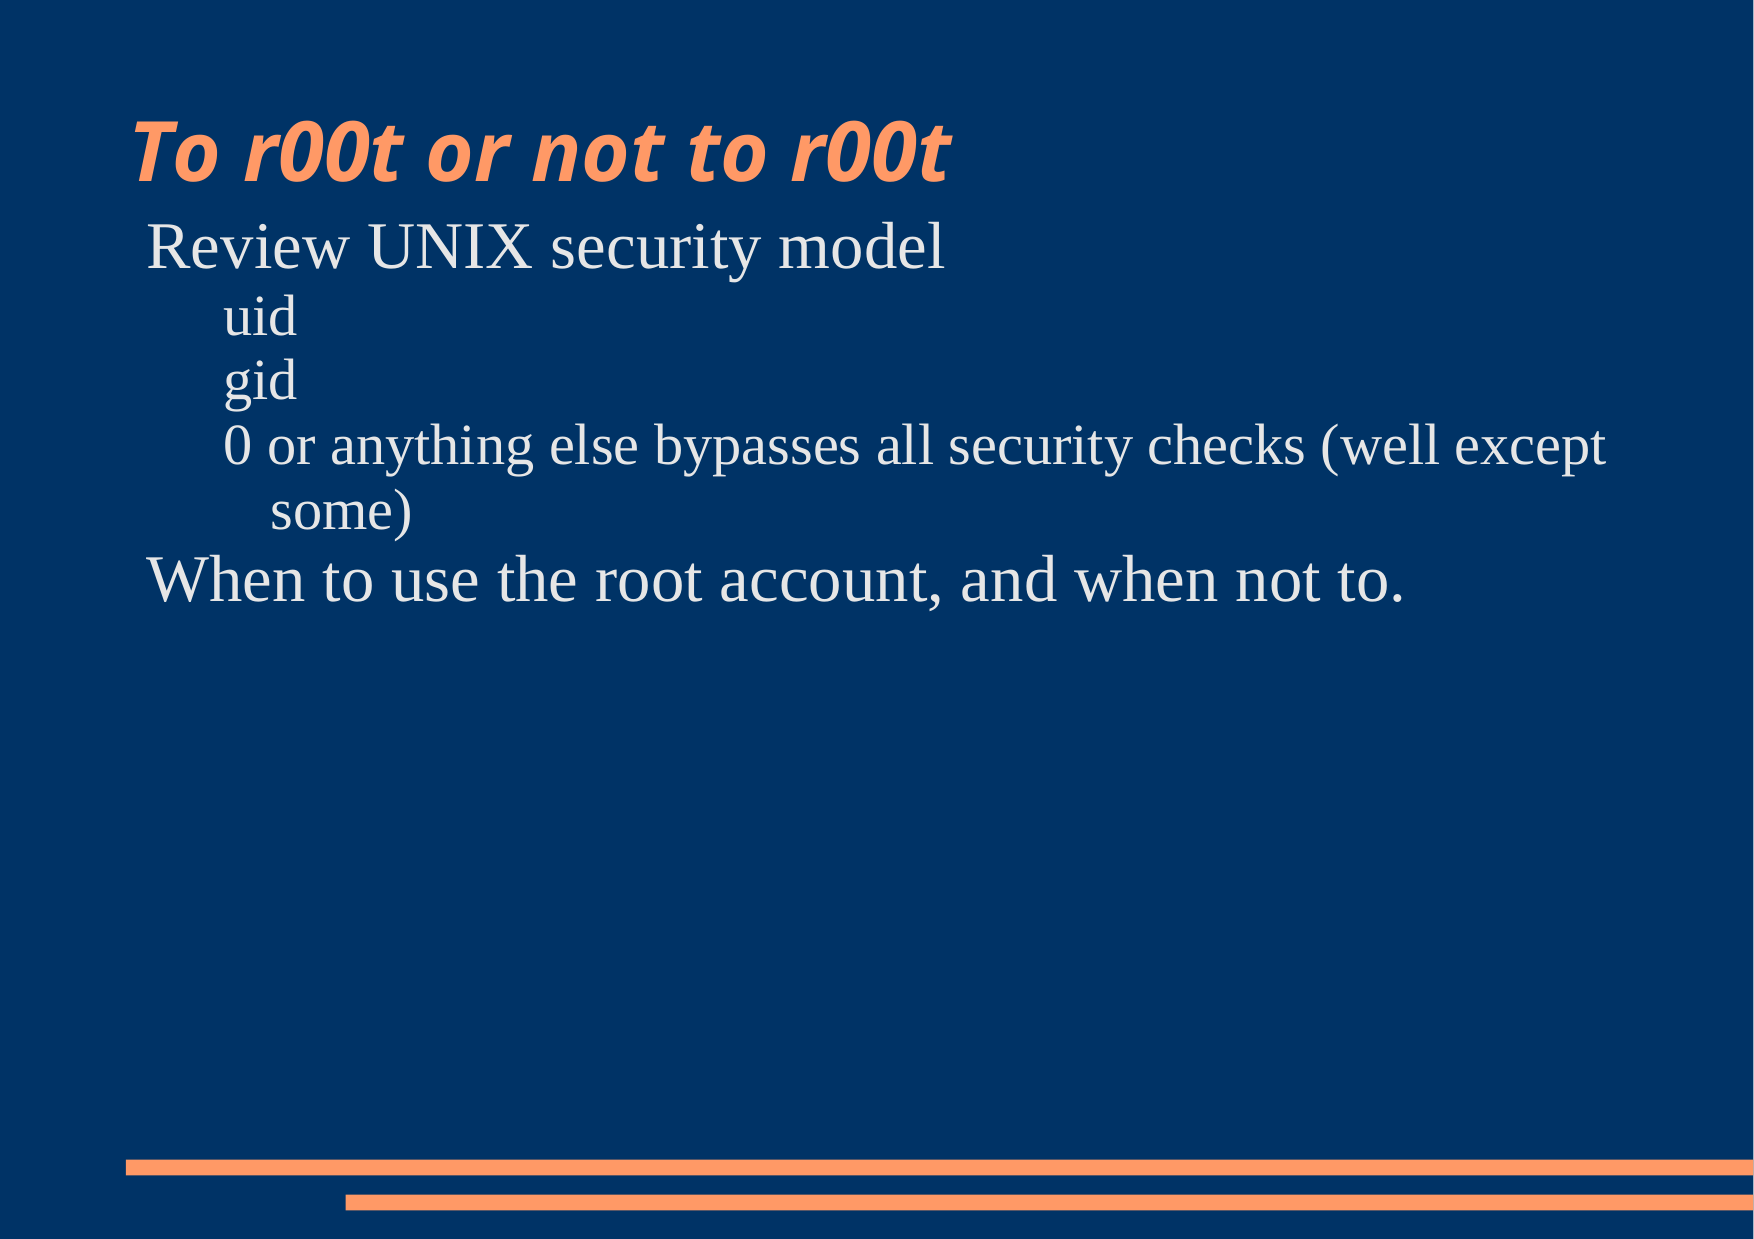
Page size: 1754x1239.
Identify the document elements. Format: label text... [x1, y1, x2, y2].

list Review UNIX security model uid gid 0 or anything else bypasses all security checks (well except some) When to use the root account, and when not to. [128, 209, 1655, 1019]
title To r00t or not to r00t [128, 46, 1627, 209]
